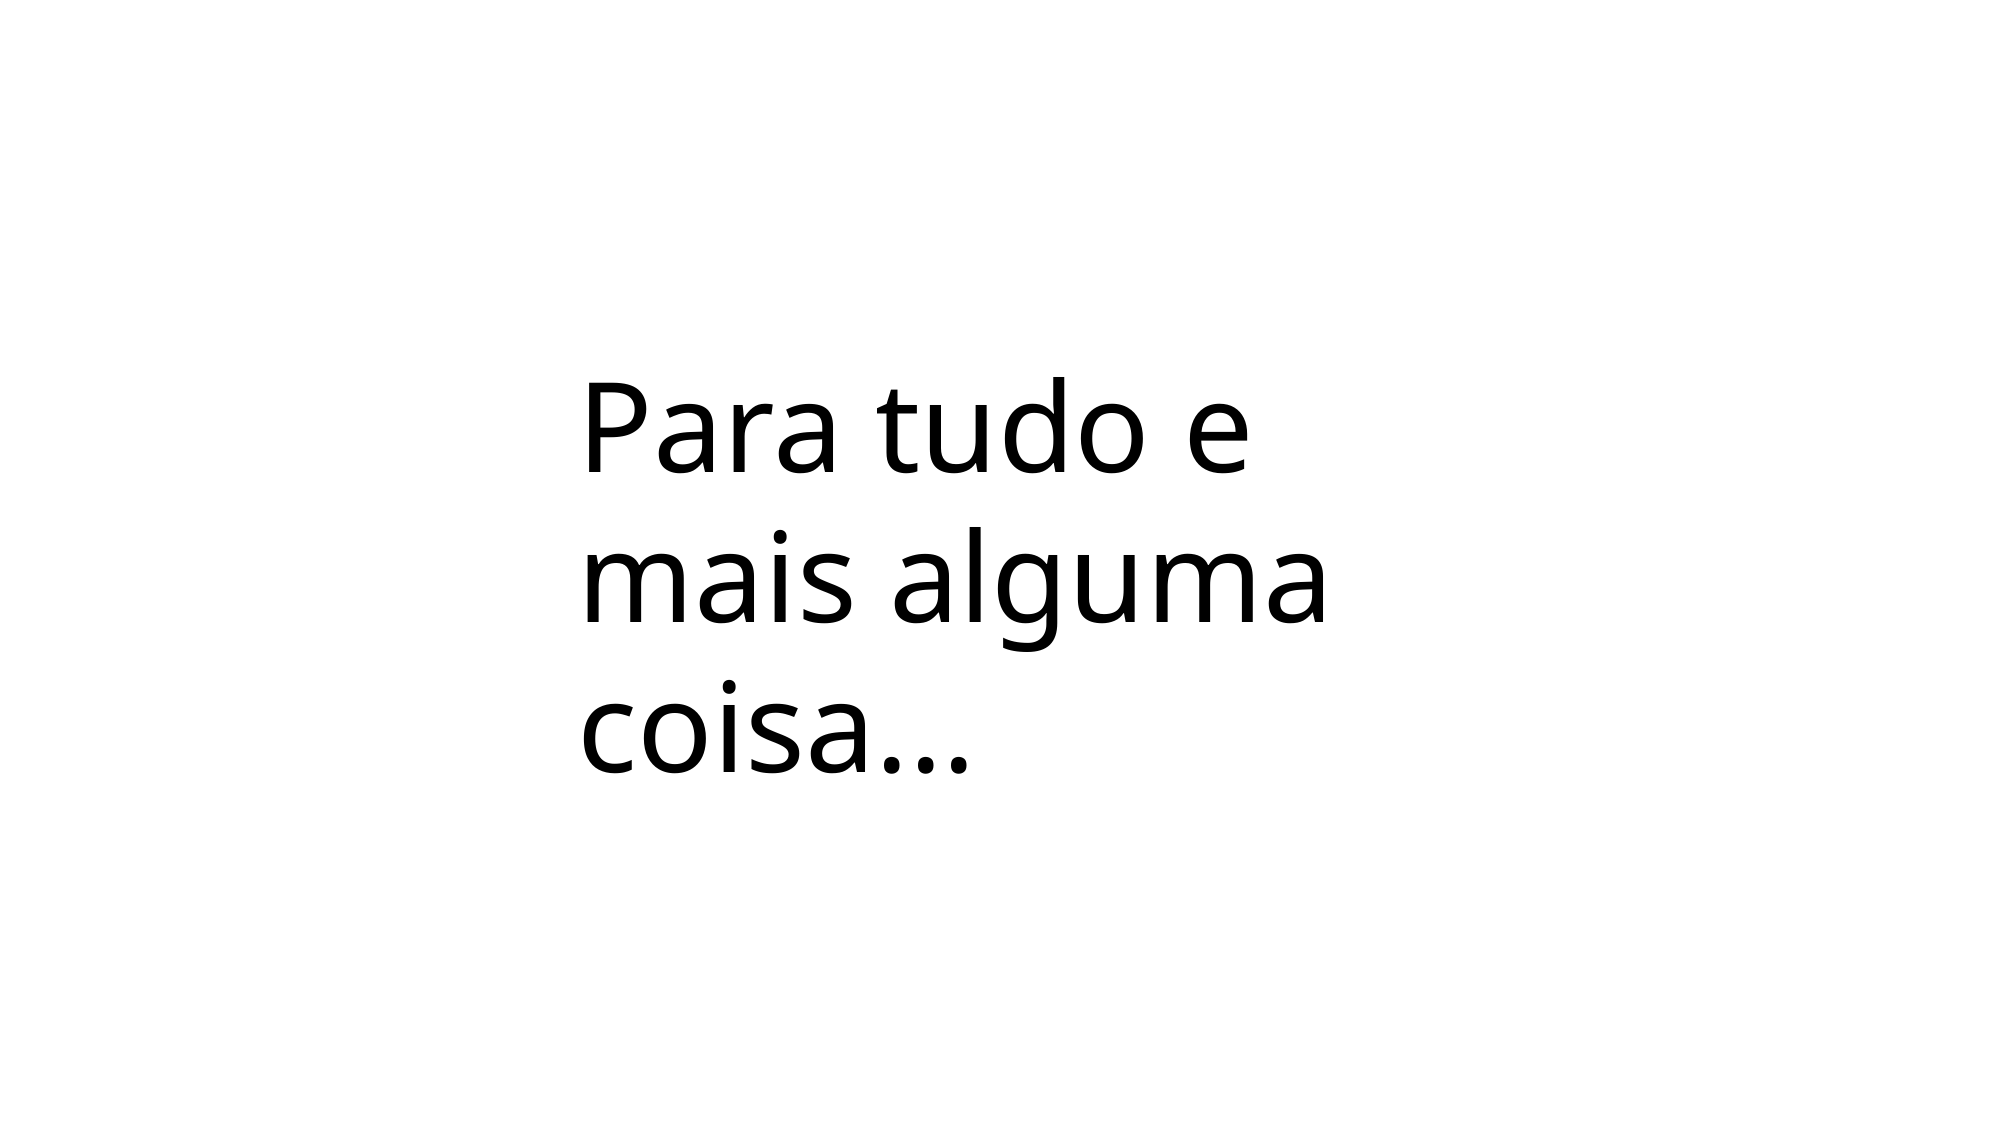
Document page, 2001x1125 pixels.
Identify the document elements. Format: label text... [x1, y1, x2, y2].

text_box Para tudo e mais alguma coisa... [563, 340, 1563, 805]
